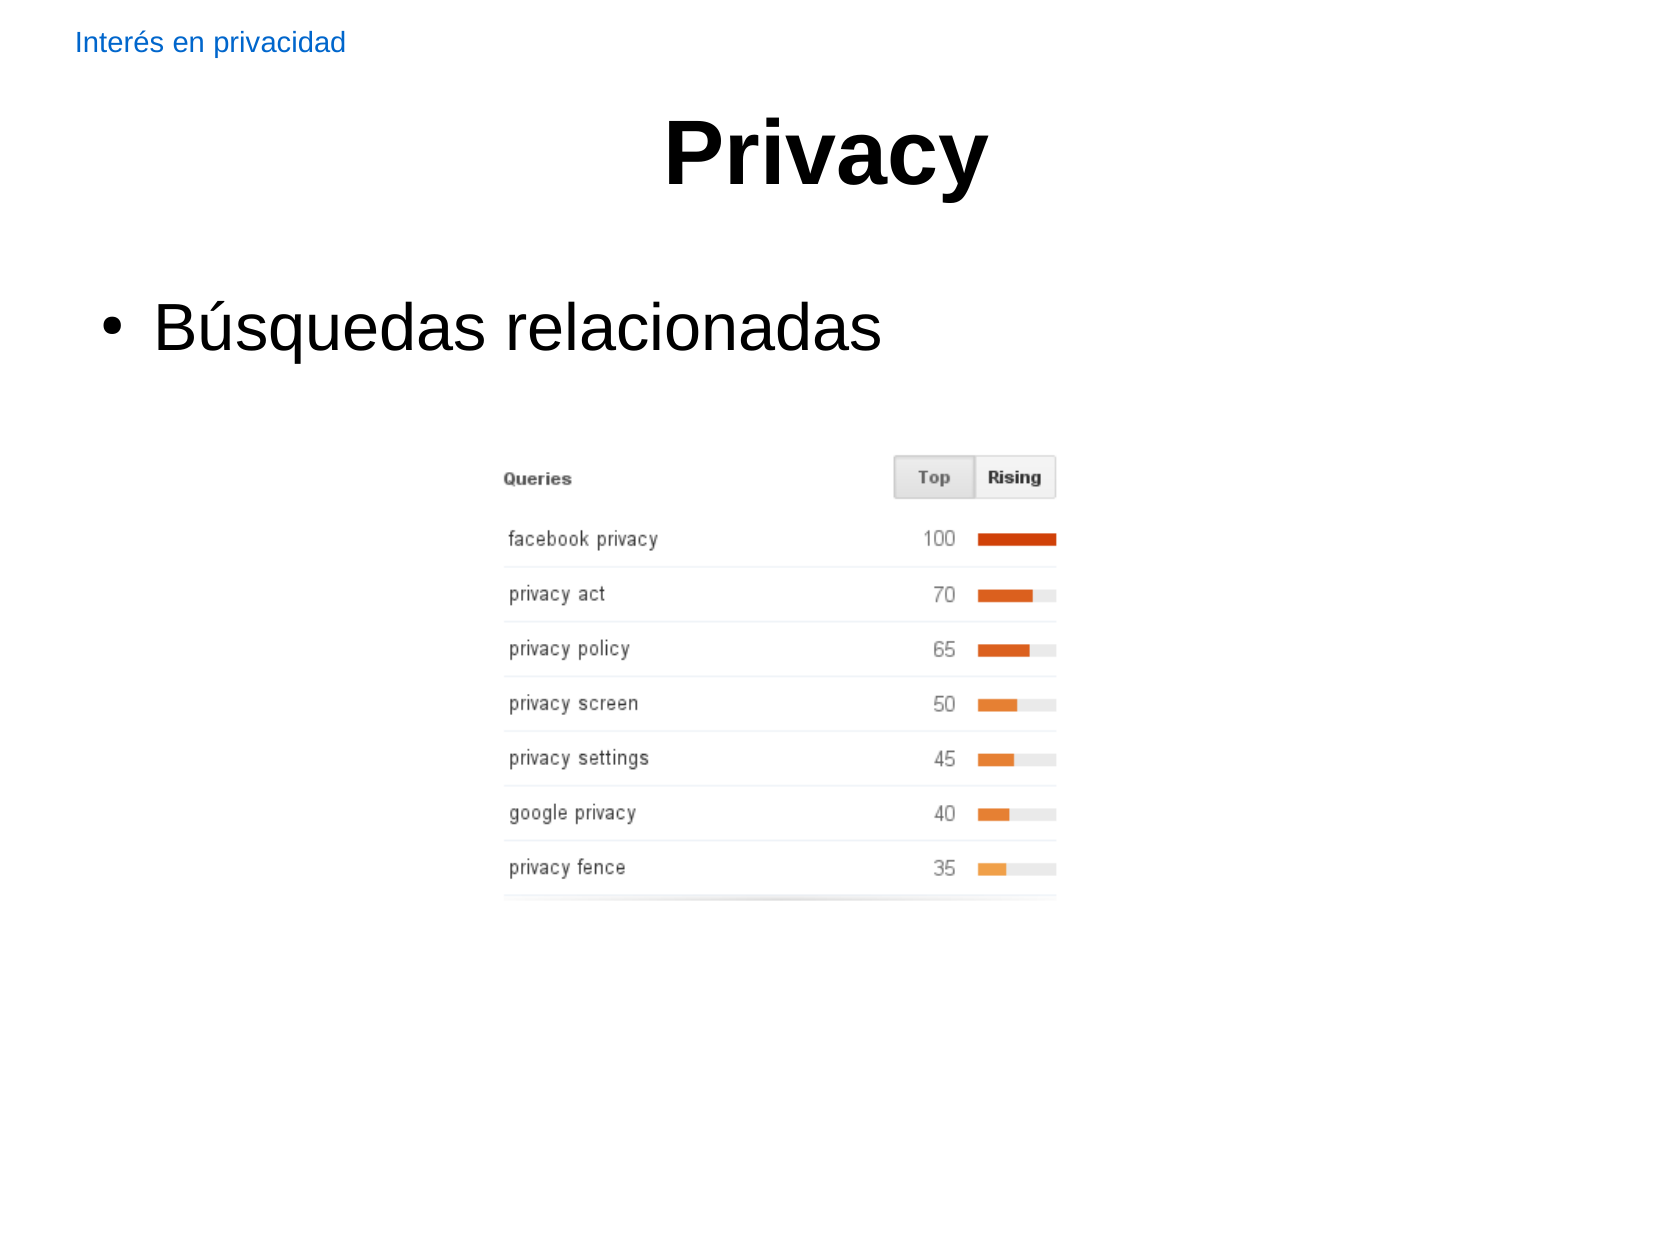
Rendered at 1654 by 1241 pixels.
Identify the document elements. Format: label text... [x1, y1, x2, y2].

list Búsquedas relacionadas [82, 290, 1571, 1010]
title Privacy [82, 49, 1571, 257]
text_box Interés en privacidad [60, 18, 451, 66]
picture [495, 432, 1080, 916]
